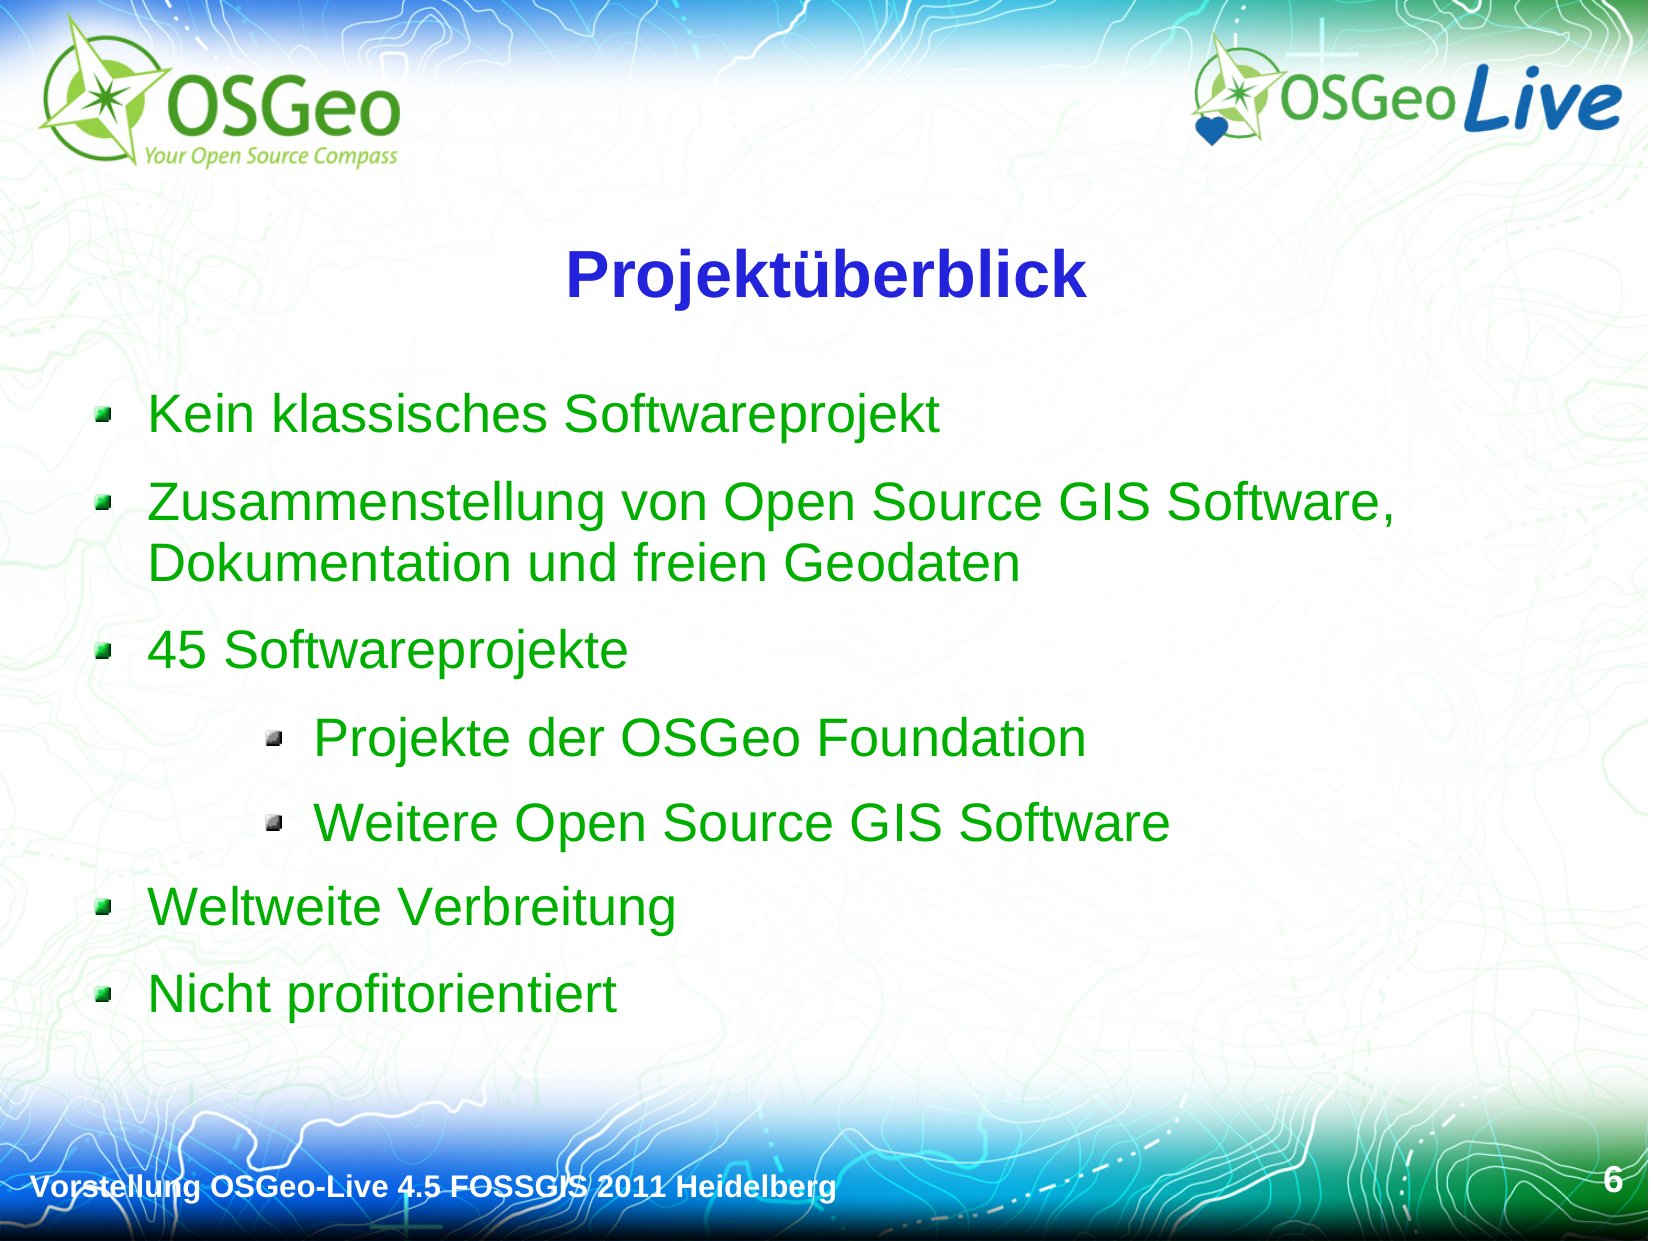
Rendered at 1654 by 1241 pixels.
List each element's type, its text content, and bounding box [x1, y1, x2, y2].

picture [0, 0, 1654, 1241]
list Kein klassisches Softwareprojekt Zusammenstellung von Open Source GIS Software, Dokumentation und freien Geodaten 45 Softwareprojekte Projekte der OSGeo Foundation Weitere Open Source GIS Software Weltweite Verbreitung Nicht profitorientiert [76, 383, 1565, 1188]
title Projektüberblick [82, 200, 1571, 349]
